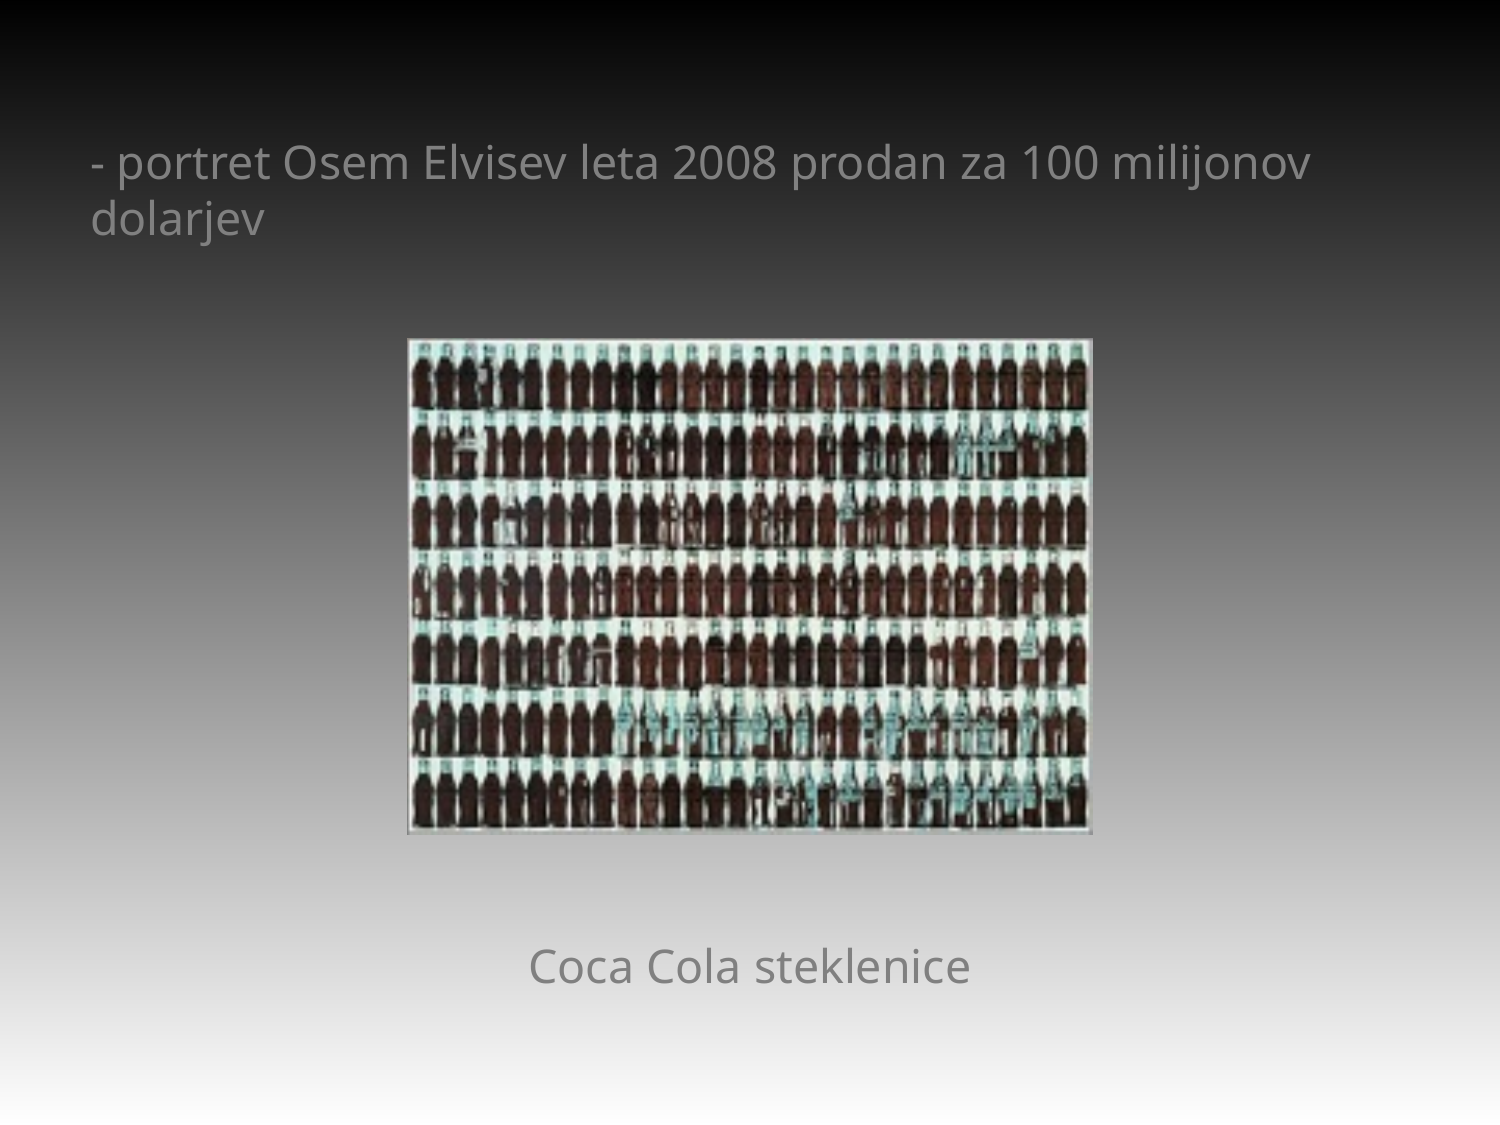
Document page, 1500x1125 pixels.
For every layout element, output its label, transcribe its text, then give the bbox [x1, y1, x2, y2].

picture [407, 338, 1093, 835]
list - portret Osem Elvisev leta 2008 prodan za 100 milijonov dolarjev Coca Cola steklenice [75, 125, 1425, 1005]
